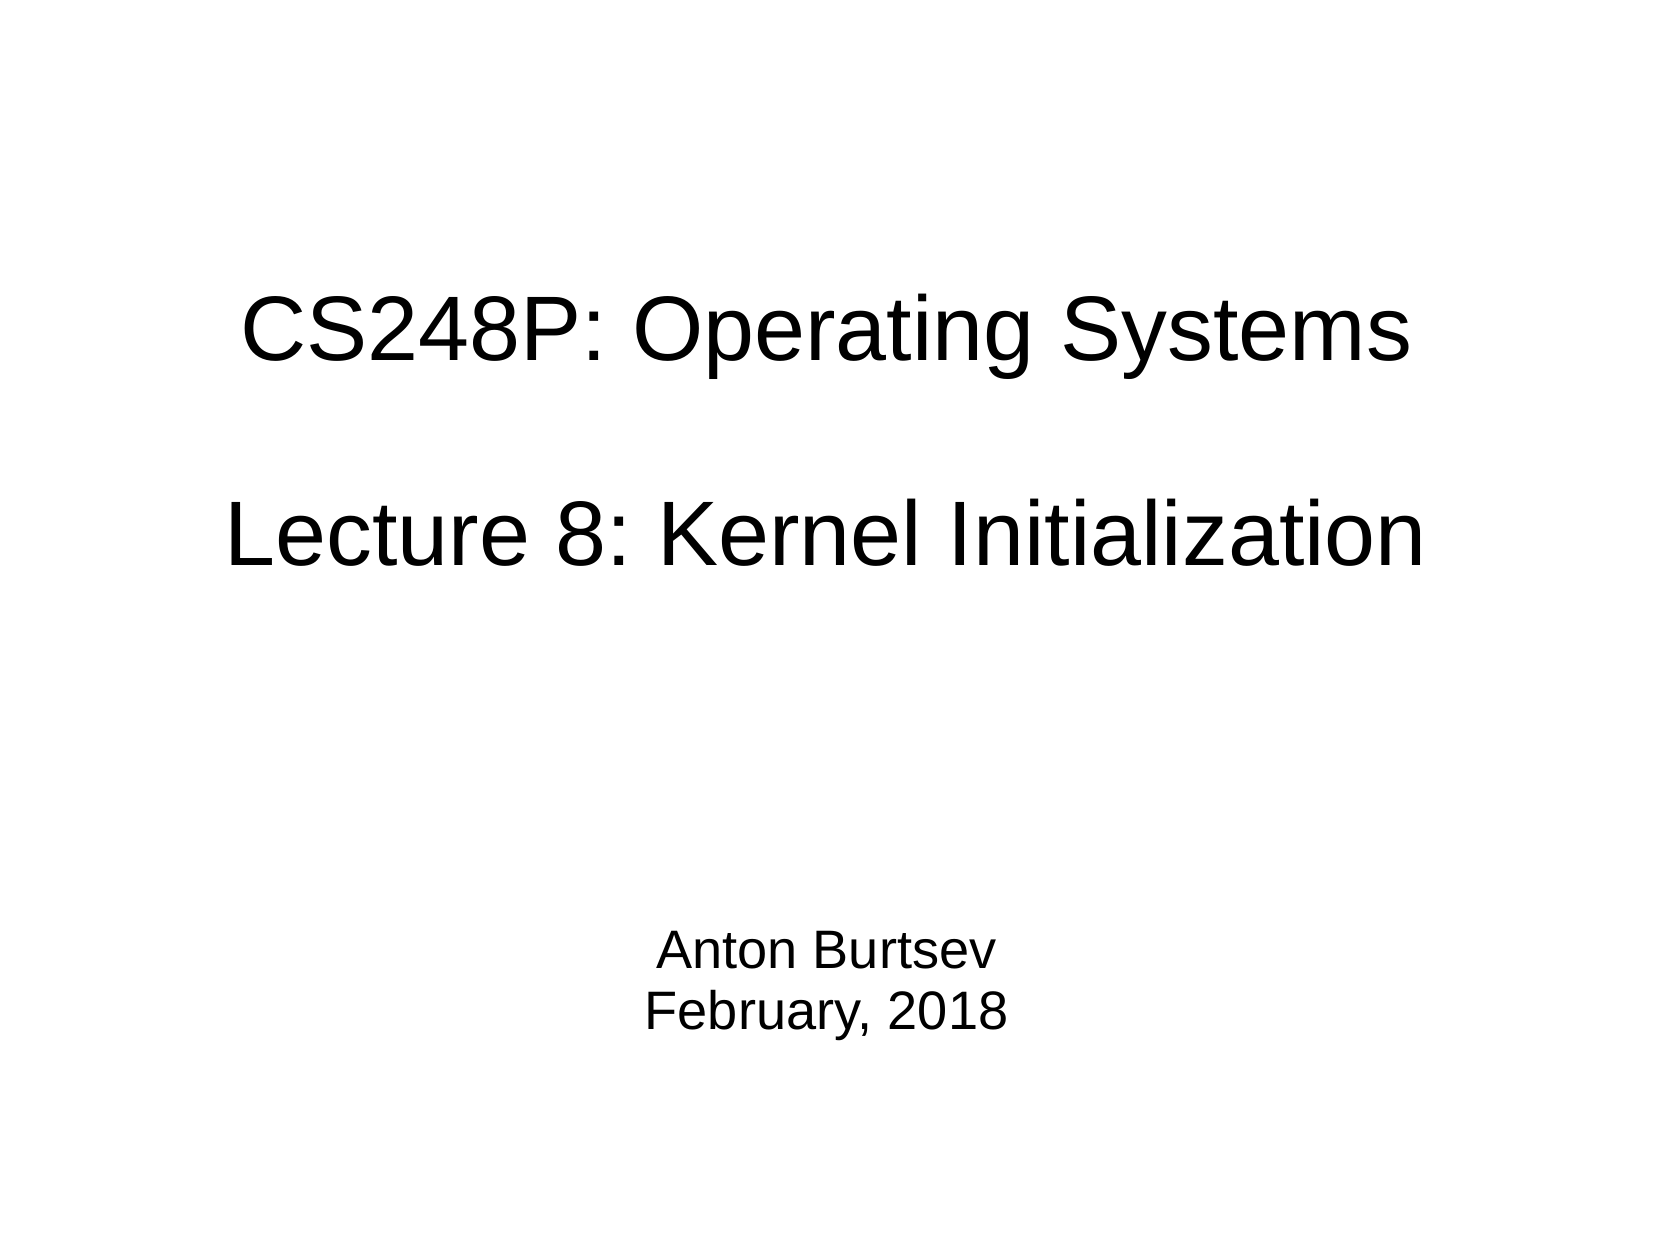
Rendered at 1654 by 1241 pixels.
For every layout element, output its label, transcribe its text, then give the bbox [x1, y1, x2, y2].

subtitle Anton Burtsev February, 2018 [82, 637, 1571, 1109]
title CS248P: Operating Systems Lecture 8: Kernel Initialization [82, 113, 1571, 637]
